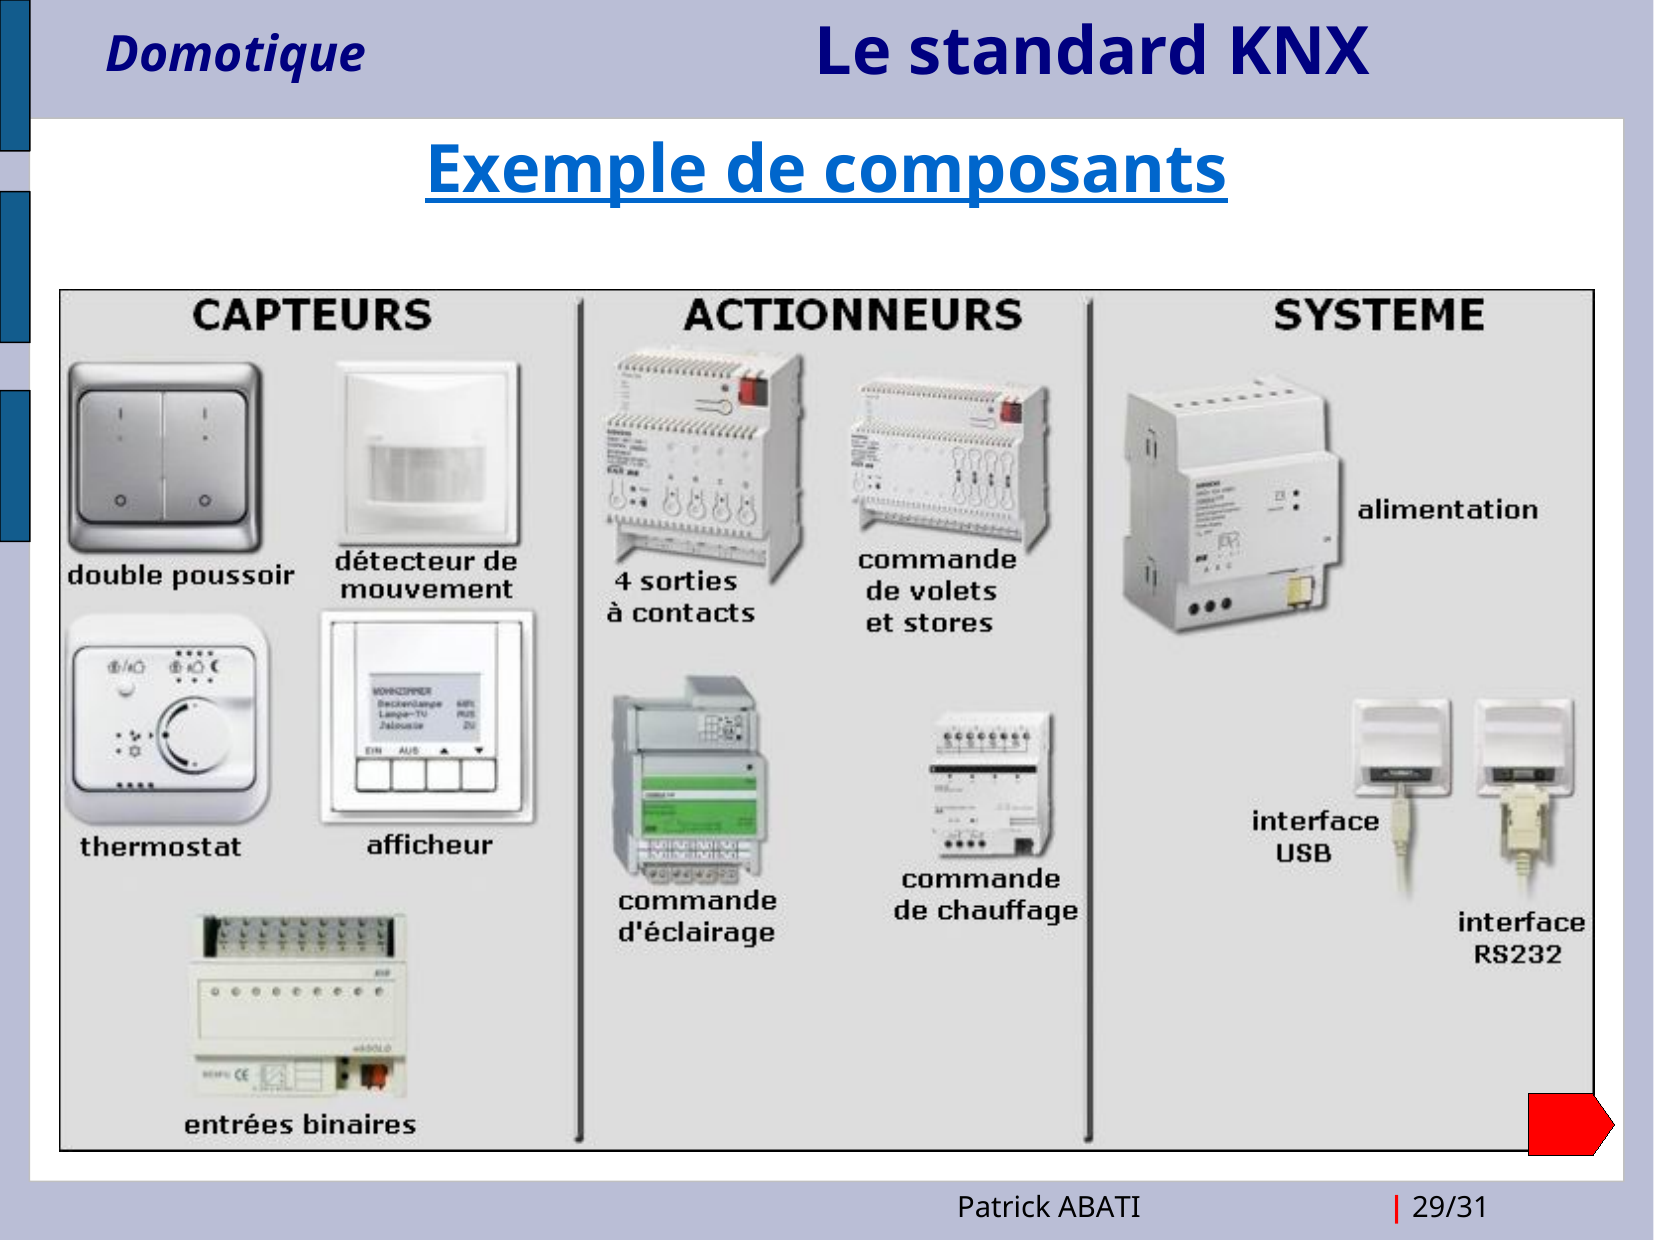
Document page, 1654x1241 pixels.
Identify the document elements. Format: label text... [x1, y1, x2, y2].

text_box [1528, 1093, 1615, 1156]
text_box Exemple de composants [29, 118, 1624, 215]
picture [59, 289, 1595, 1152]
